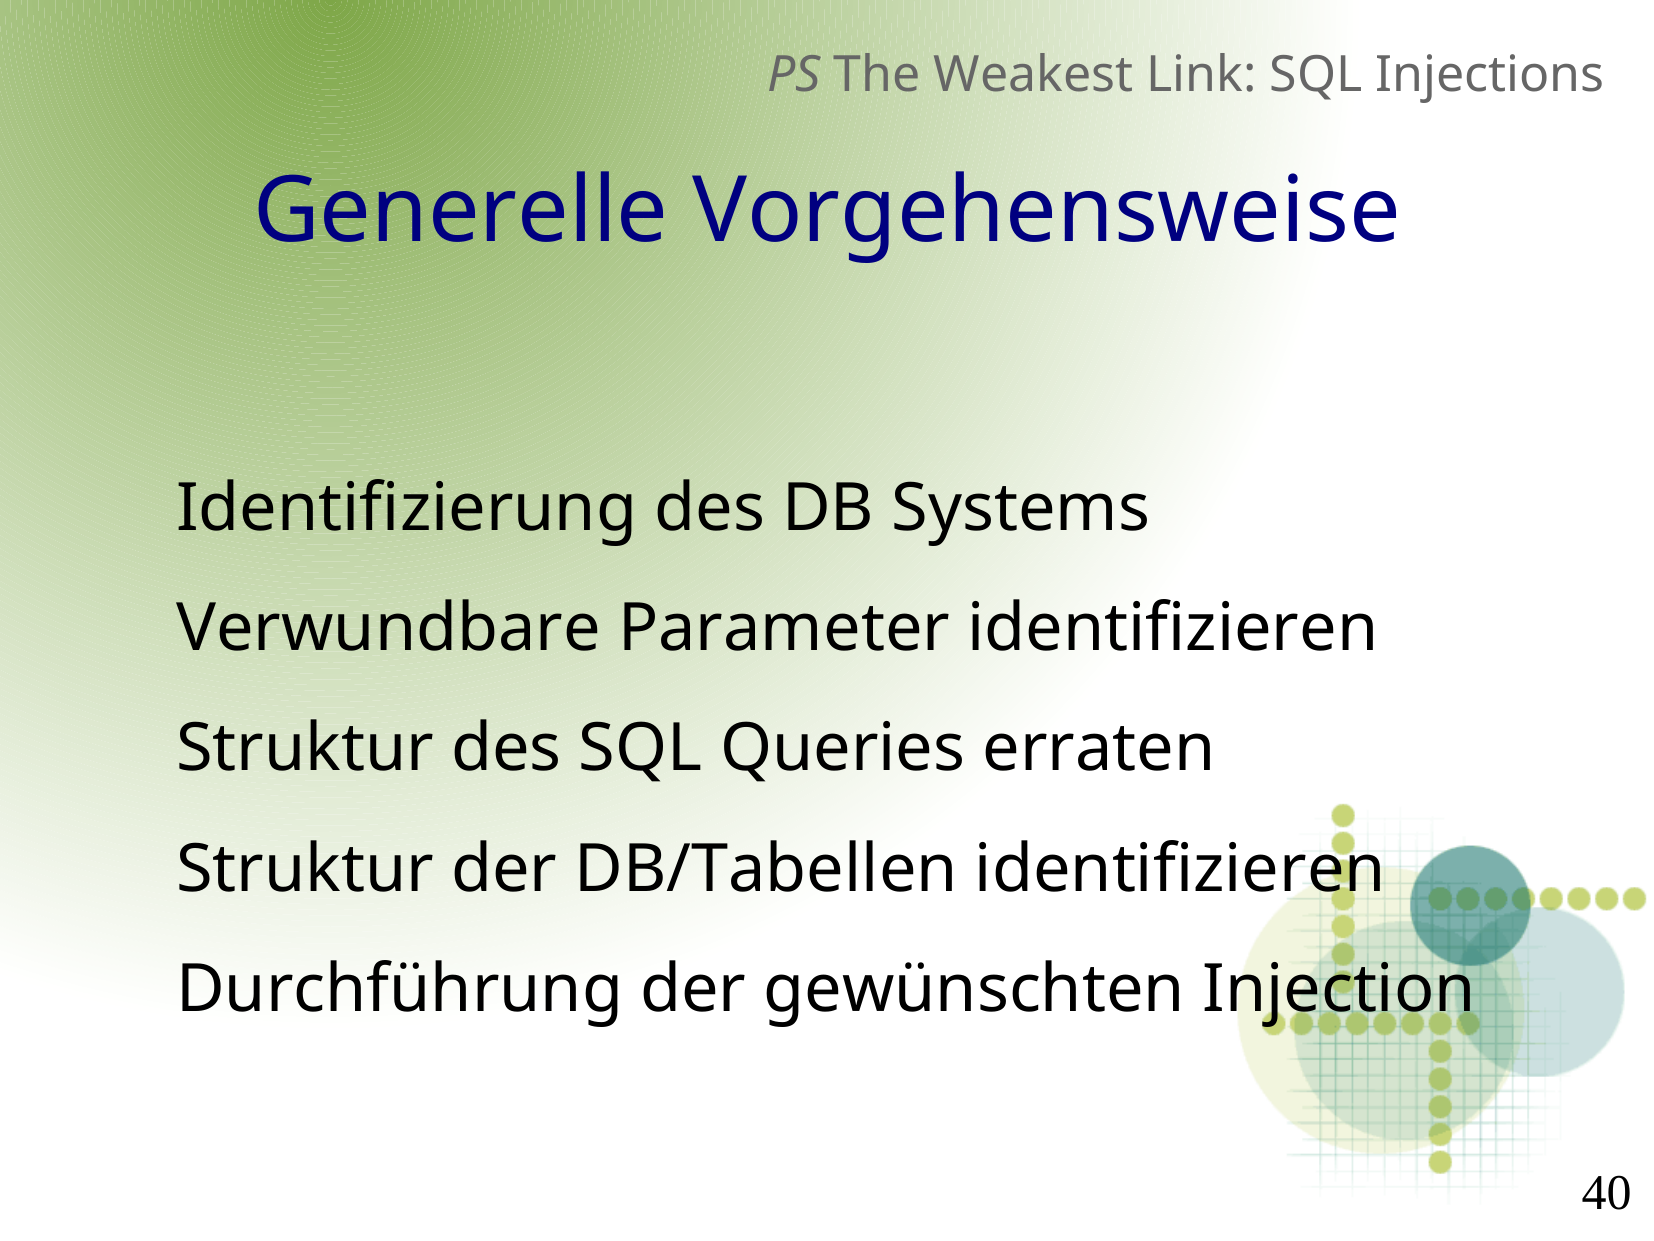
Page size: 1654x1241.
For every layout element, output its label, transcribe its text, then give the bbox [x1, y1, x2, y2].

title Generelle Vorgehensweise [121, 102, 1534, 311]
list Identifizierung des DB Systems Verwundbare Parameter identifizieren Struktur des SQL Queries erraten Struktur der DB/Tabellen identifizieren Durchführung der gewünschten Injection [141, 459, 1554, 965]
picture [1224, 792, 1654, 1211]
